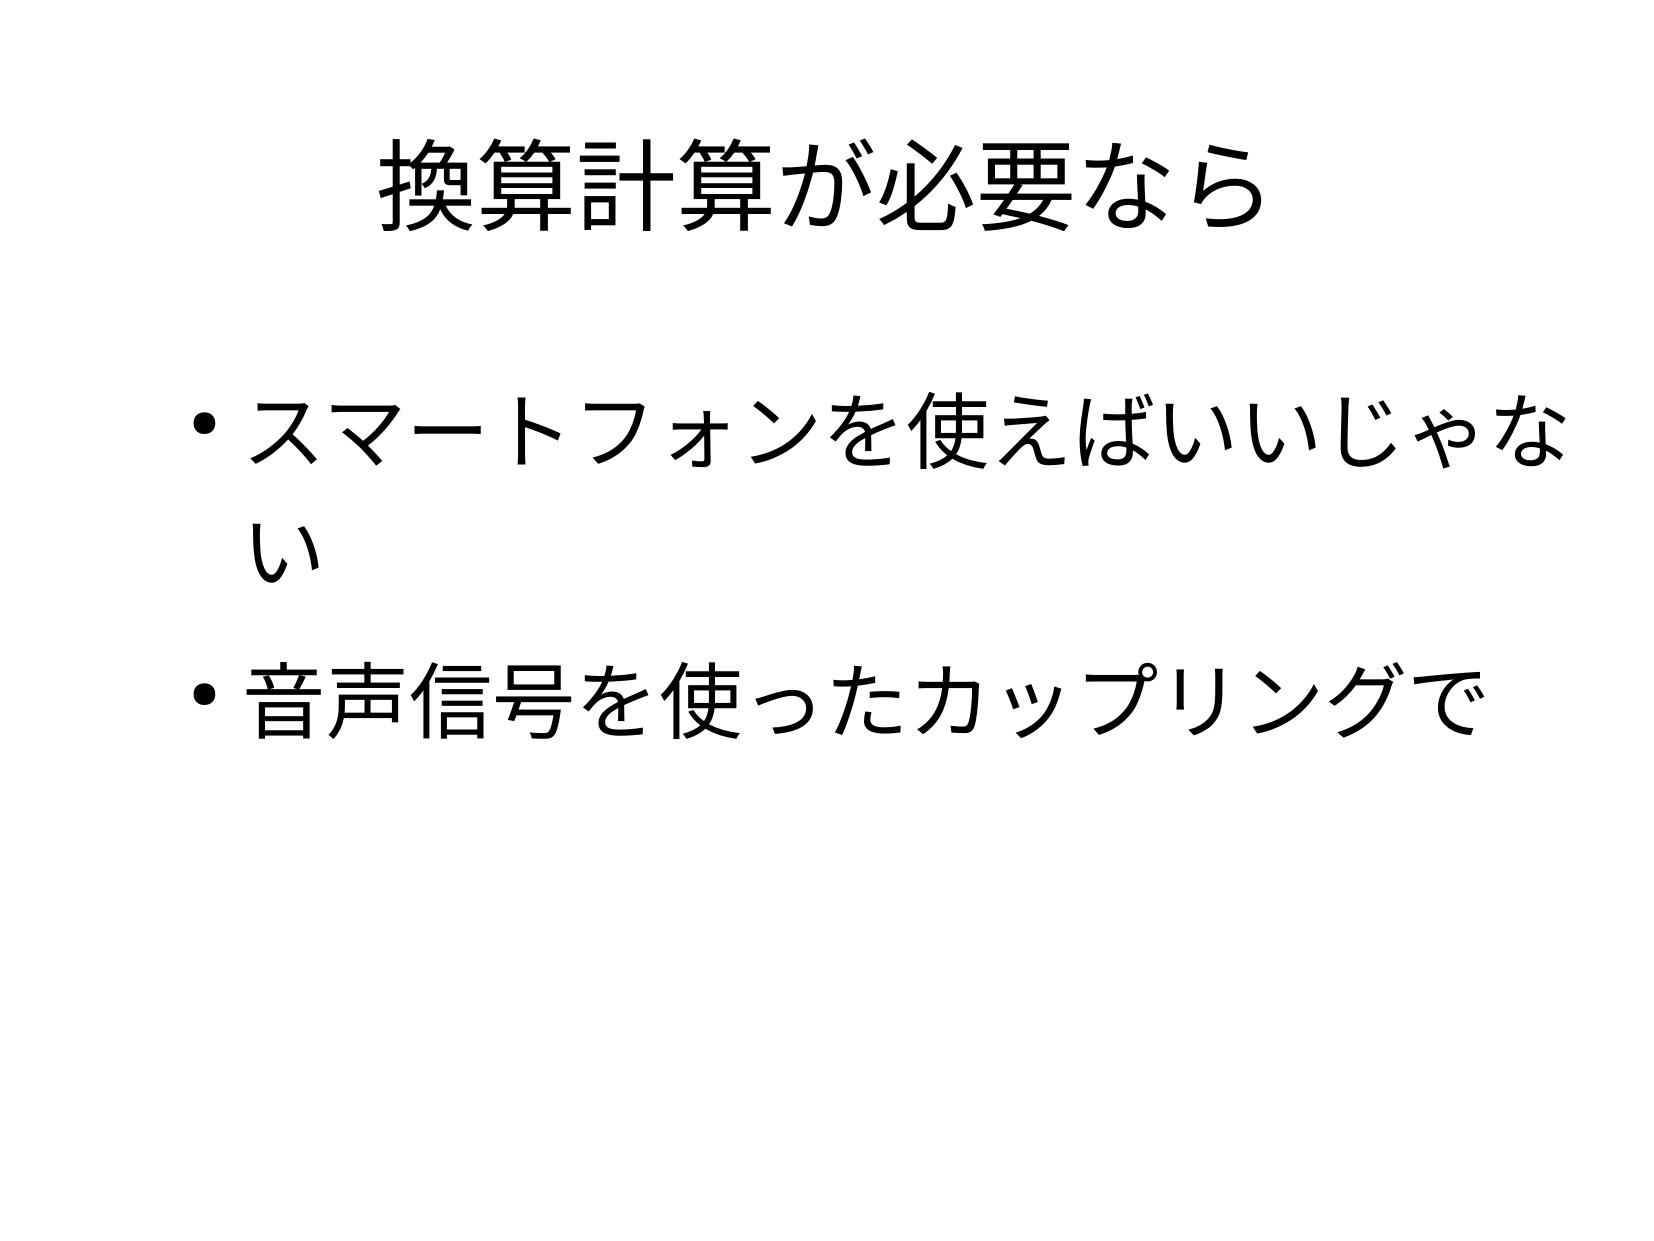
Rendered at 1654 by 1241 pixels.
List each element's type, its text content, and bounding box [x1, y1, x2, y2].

title 換算計算が必要なら [82, 49, 1571, 310]
list スマートフォンを使えばいいじゃない 音声信号を使ったカップリングで [171, 365, 1579, 1184]
